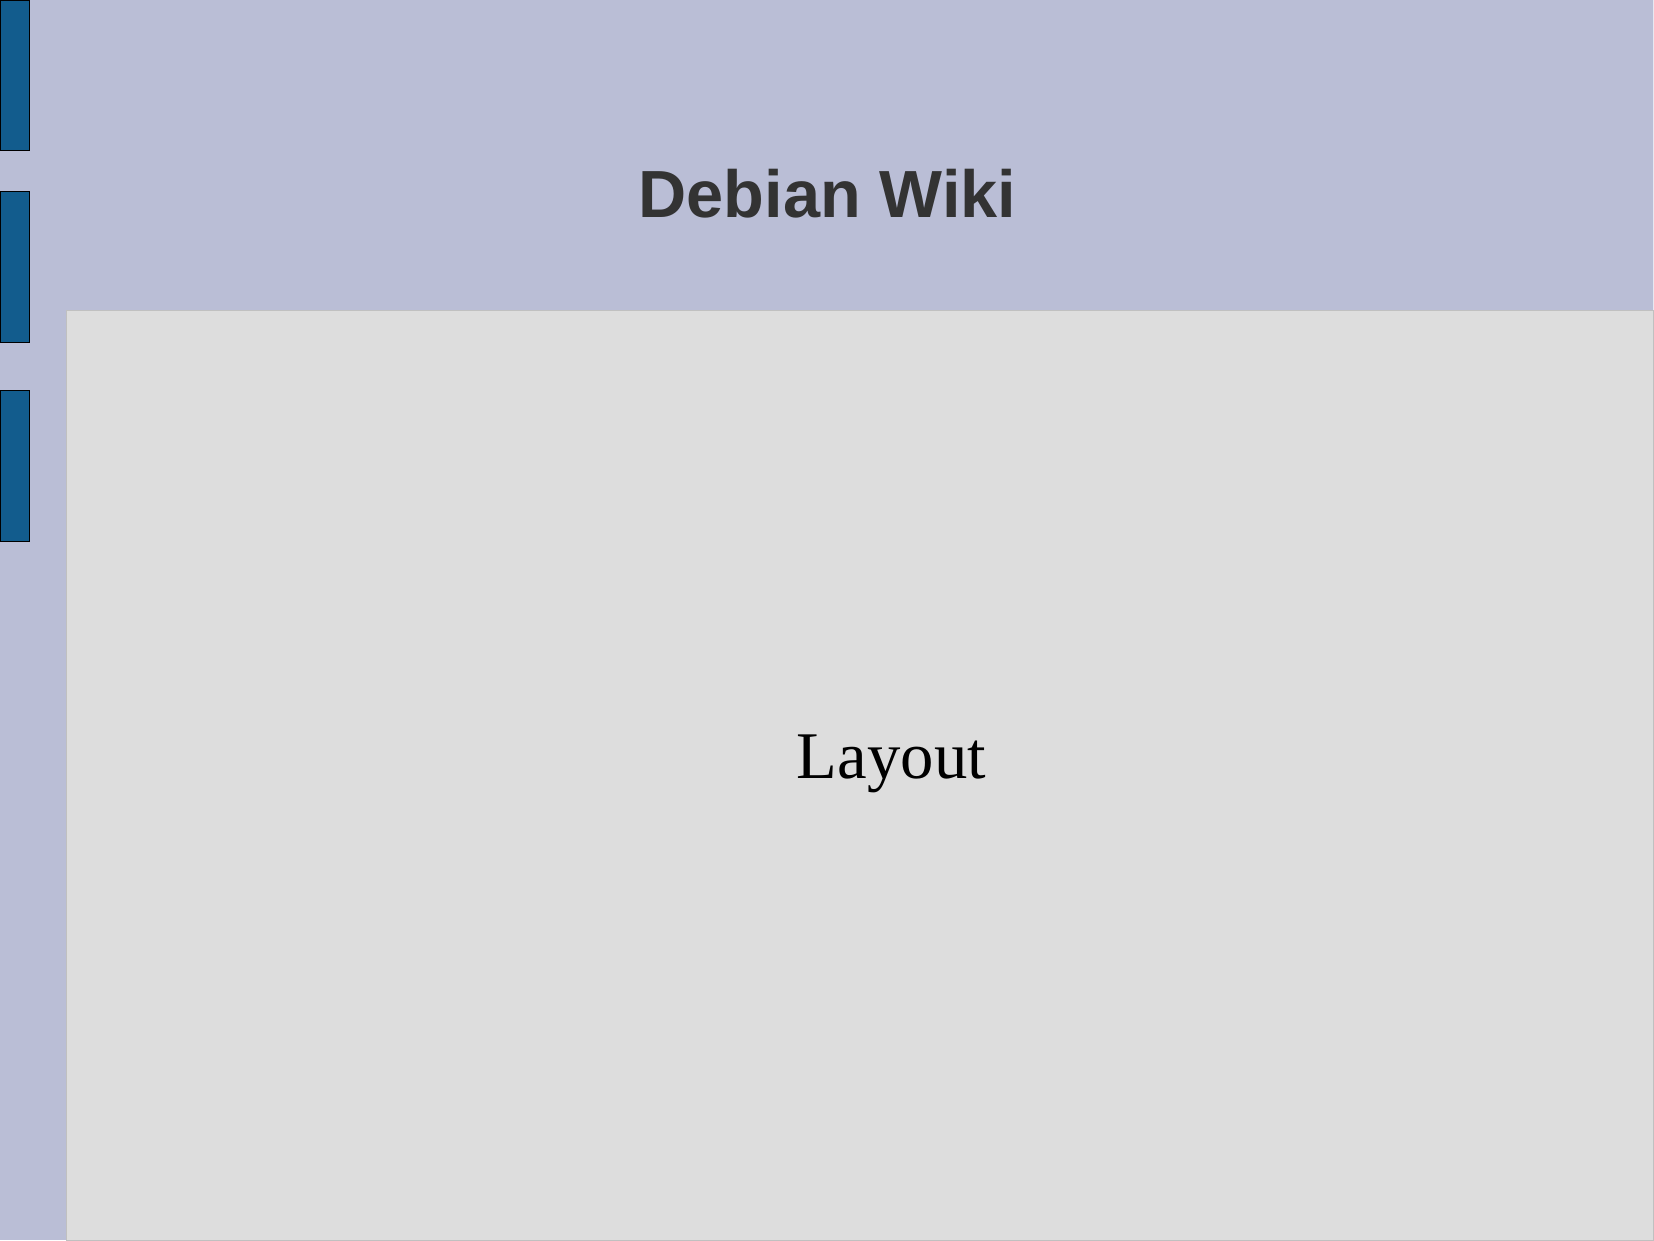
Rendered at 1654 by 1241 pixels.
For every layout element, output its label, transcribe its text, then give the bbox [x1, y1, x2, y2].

subtitle Layout [178, 364, 1570, 1147]
title Debian Wiki [121, 91, 1534, 299]
